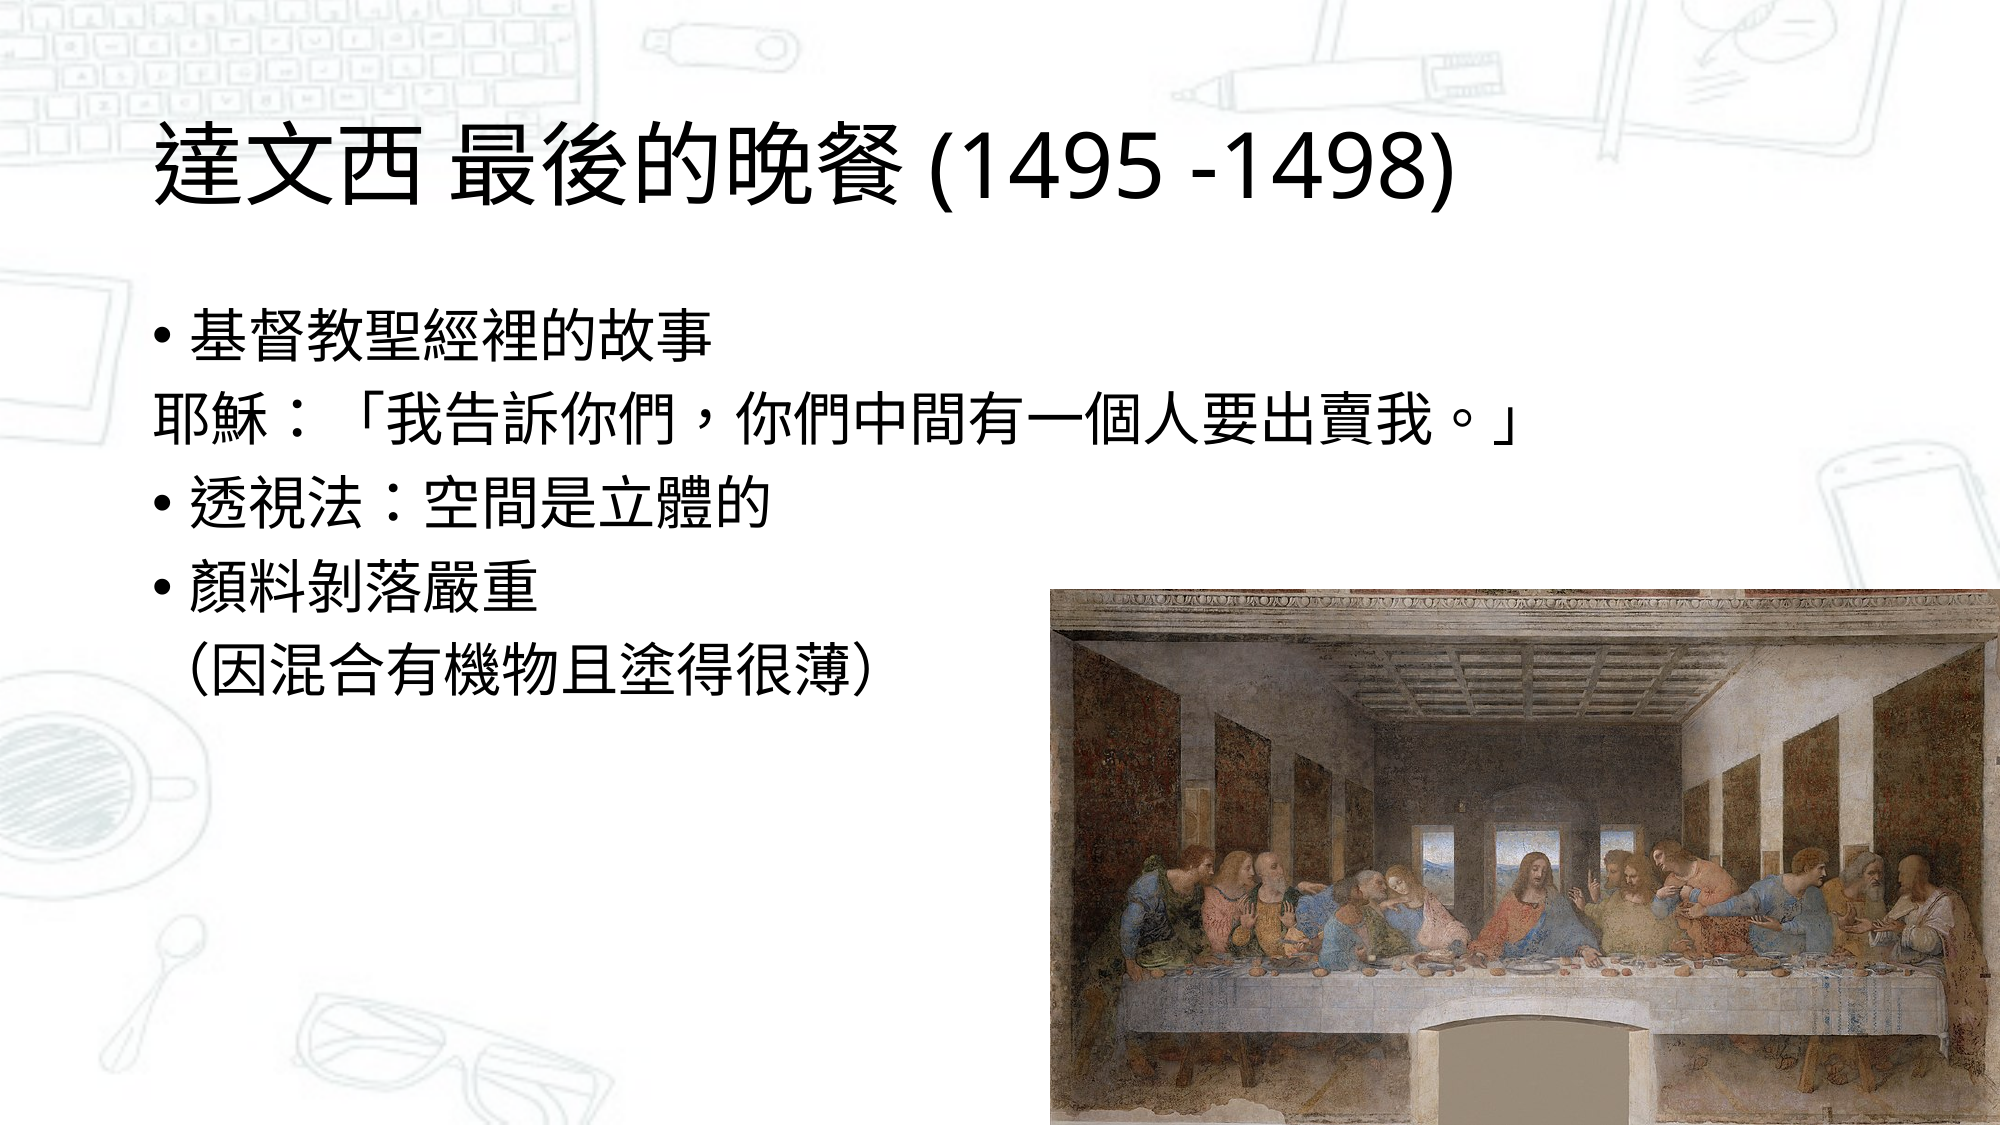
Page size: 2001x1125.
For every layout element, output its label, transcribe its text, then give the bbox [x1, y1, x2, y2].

picture [1050, 589, 2000, 1125]
title 達文西 最後的晚餐(1495 -1498) [137, 59, 1863, 278]
list 基督教聖經裡的故事 耶穌：「我告訴你們，你們中間有一個人要出賣我。」 透視法：空間是立體的 顏料剝落嚴重 （因混合有機物且塗得很薄） [137, 299, 1863, 1014]
